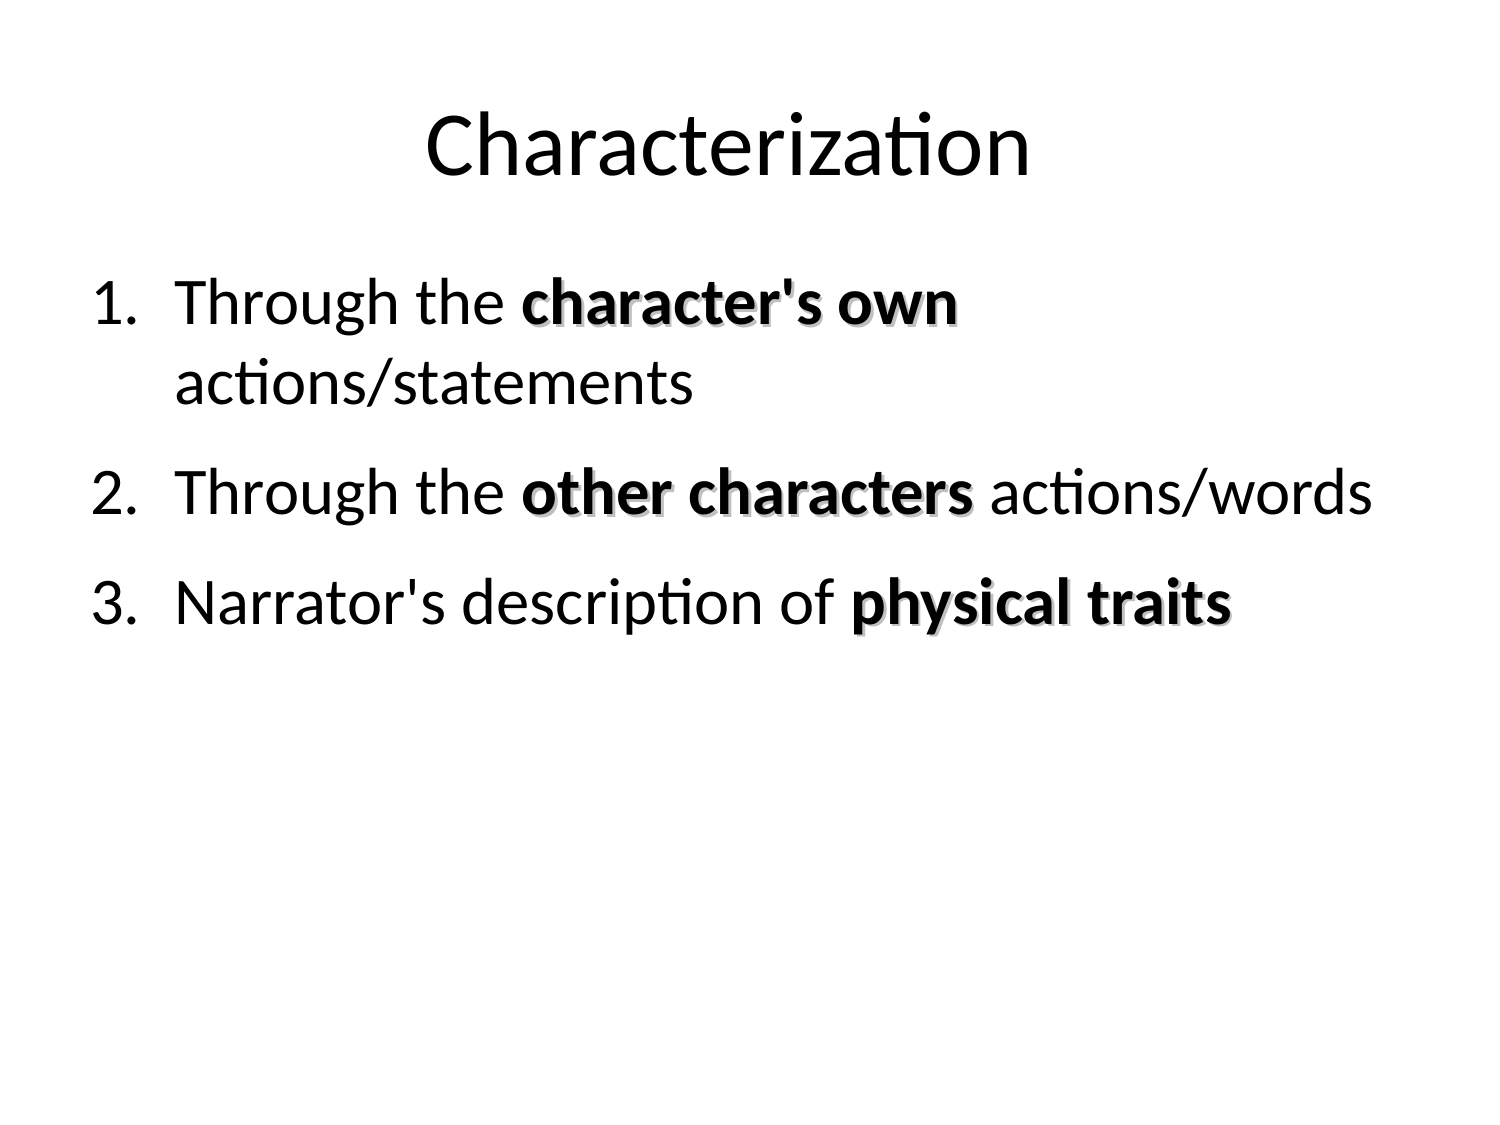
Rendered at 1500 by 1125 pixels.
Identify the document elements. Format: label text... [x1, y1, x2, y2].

title Characterization [75, 45, 1425, 233]
list Through the character's own actions/statements Through the other characters actions/words Narrator's description of physical traits [75, 250, 1425, 994]
